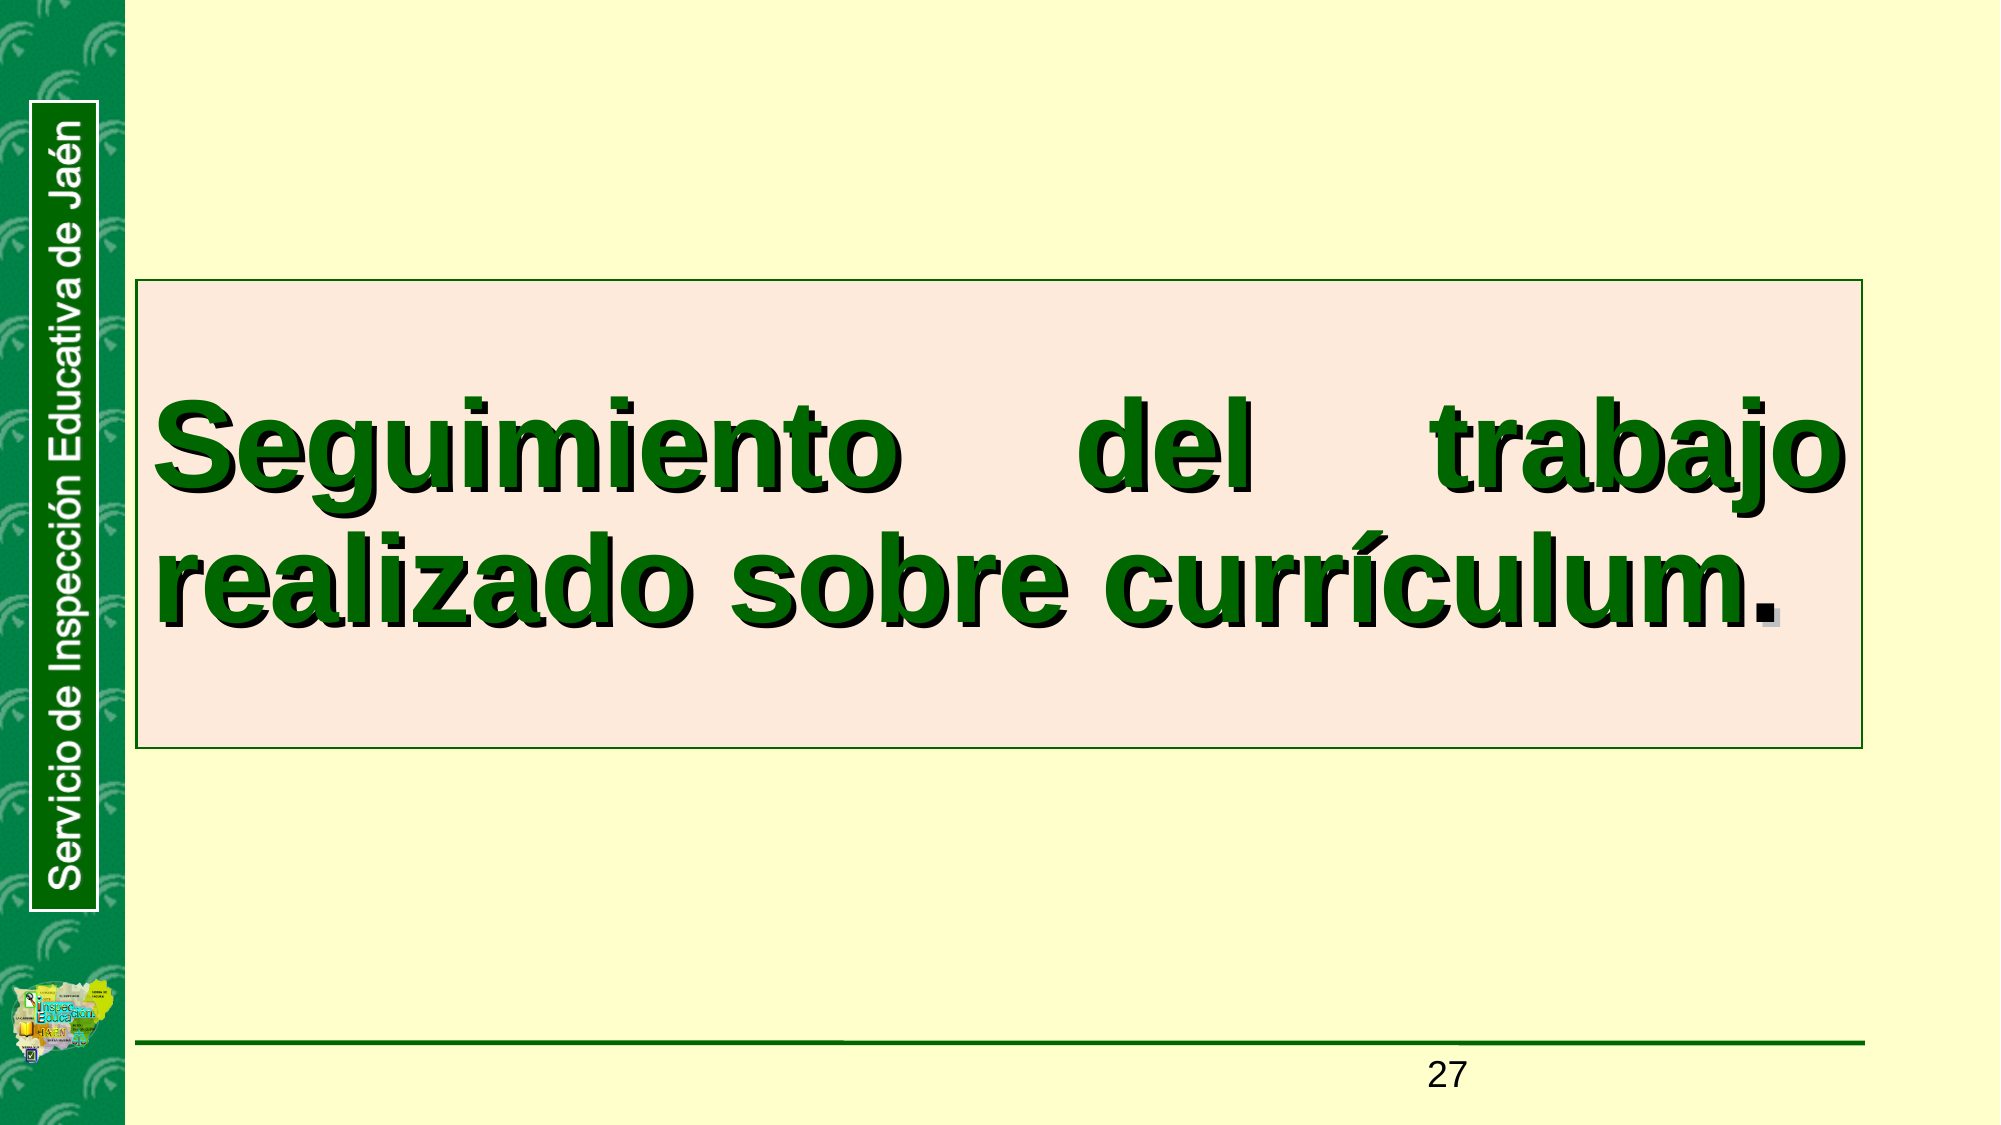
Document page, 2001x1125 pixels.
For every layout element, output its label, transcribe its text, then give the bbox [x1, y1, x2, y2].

text_box Seguimiento del trabajo realizado sobre currículum. [136, 280, 1862, 749]
text_box <número> [1412, 1042, 1863, 1103]
picture [0, 0, 125, 1125]
